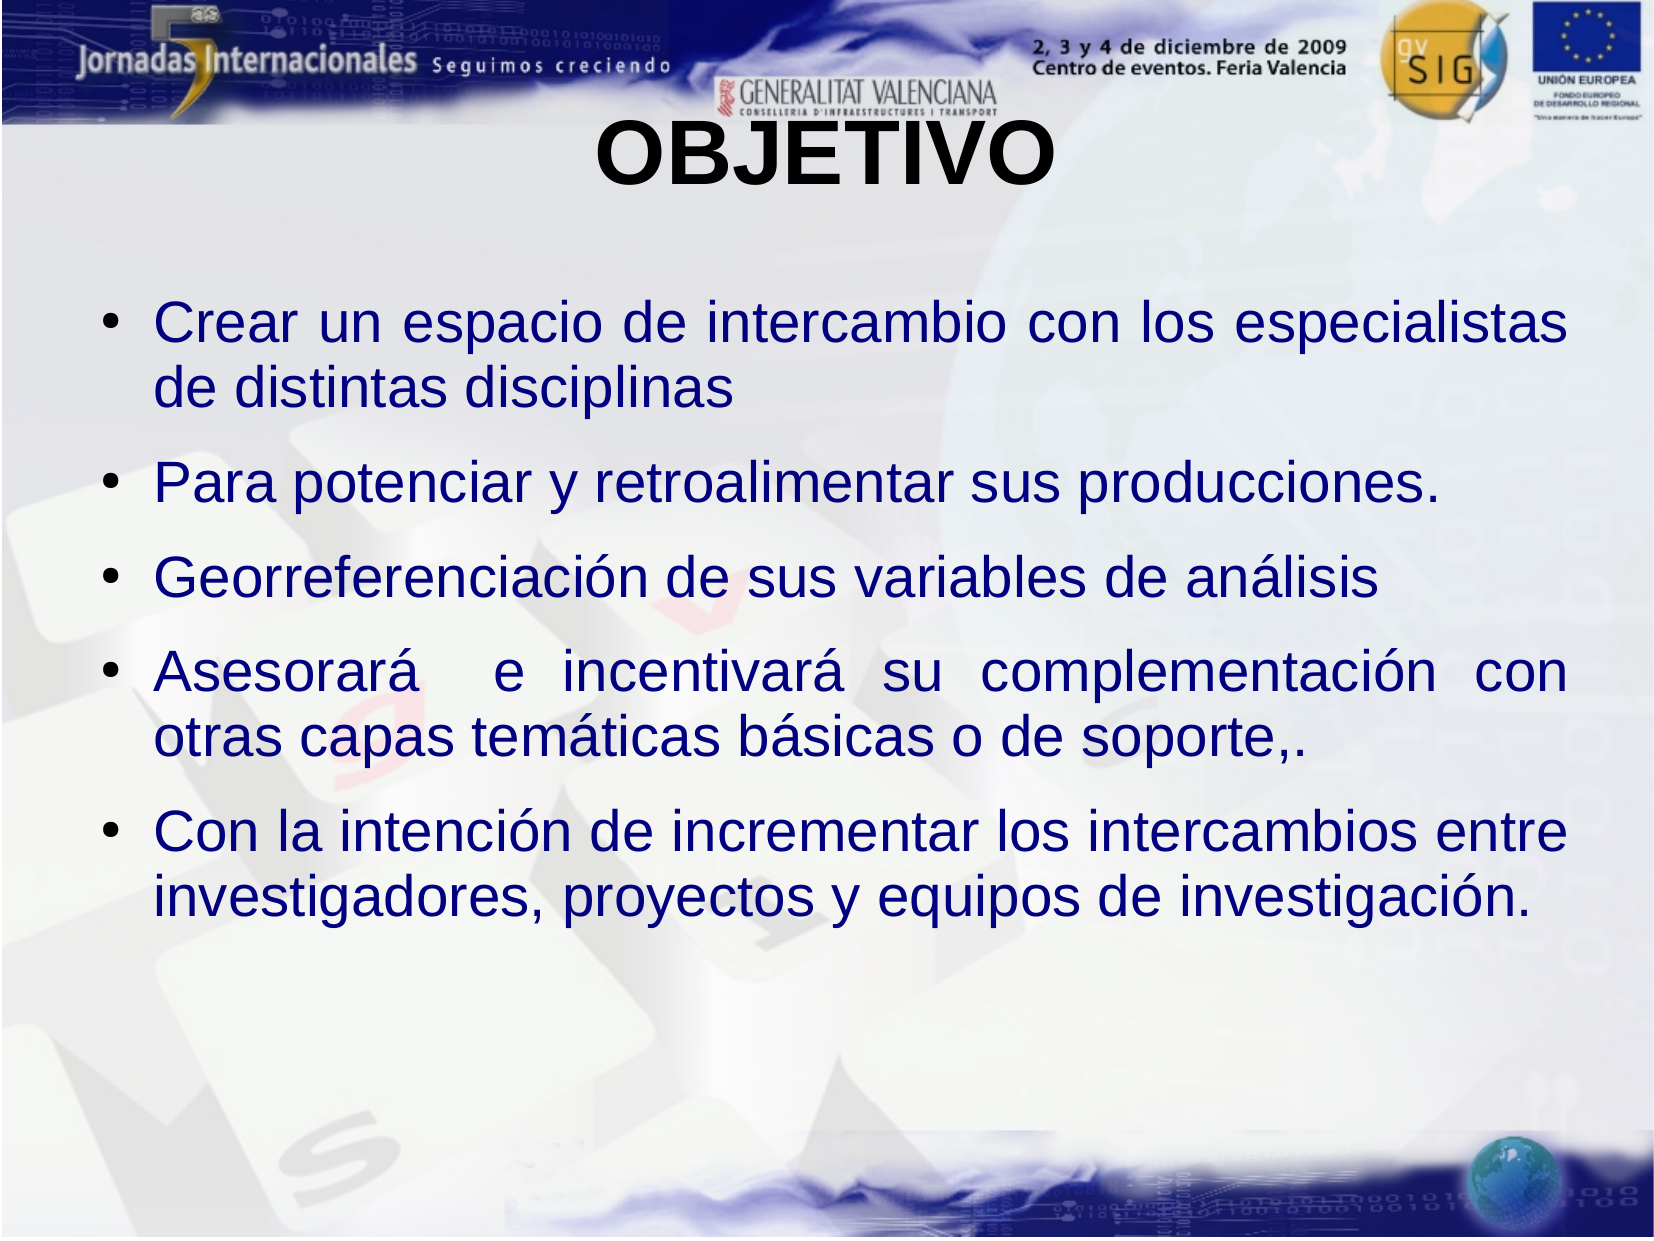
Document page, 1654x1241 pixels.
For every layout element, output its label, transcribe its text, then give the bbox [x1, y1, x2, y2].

picture [2, 0, 1654, 1237]
list Crear un espacio de intercambio con los especialistas de distintas disciplinas Para potenciar y retroalimentar sus producciones. Georreferenciación de sus variables de análisis Asesorará e incentivará su complementación con otras capas temáticas básicas o de soporte,. Con la intención de incrementar los intercambios entre investigadores, proyectos y equipos de investigación. [82, 290, 1571, 1094]
title OBJETIVO [82, 56, 1571, 250]
